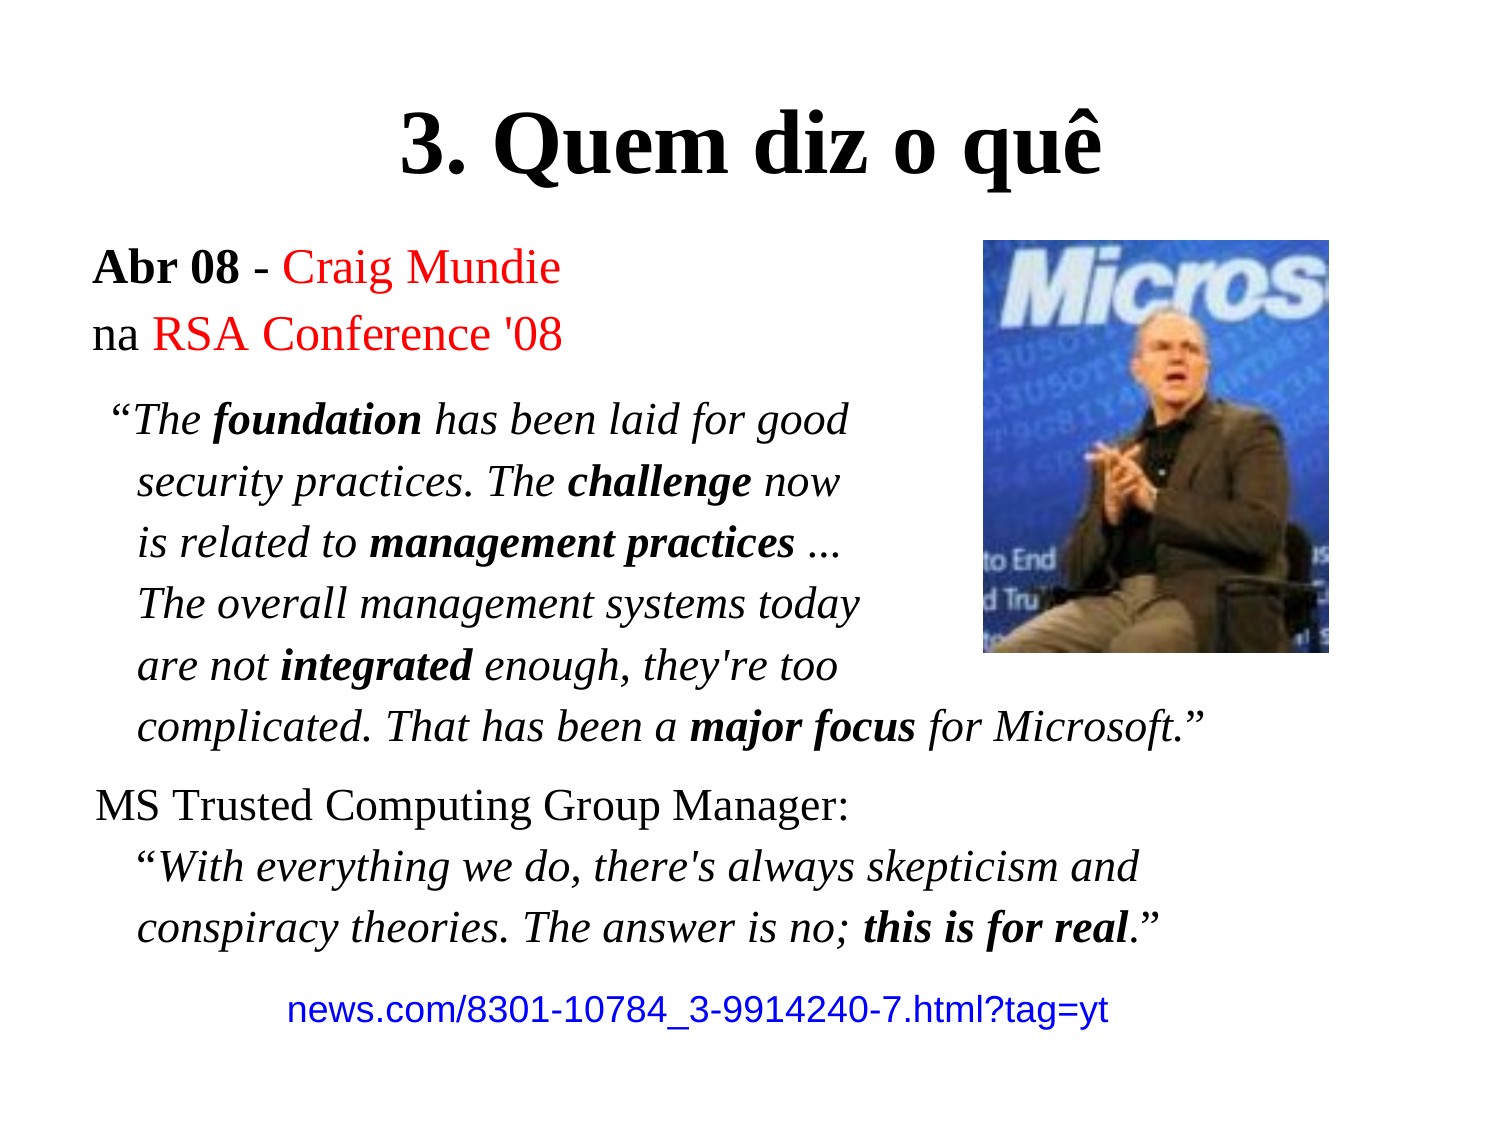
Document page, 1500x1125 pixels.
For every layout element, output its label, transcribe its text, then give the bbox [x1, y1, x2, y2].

title 3. Quem diz o quê [87, 62, 1416, 223]
picture [983, 240, 1329, 653]
text_box Abr 08 - Craig Mundie na RSA Conference '08 “The foundation has been laid for good security practices. The challenge now is related to management practices ... The overall management systems today are not integrated enough, they're too complicated. That has been a major focus for Microsoft.” MS Trusted Computing Group Manager: “With everything we do, there's always skepticism and conspiracy theories. The answer is no; this is for real.” news.com/8301-10784_3-9914240-7.html?tag=yt [77, 220, 1361, 1040]
